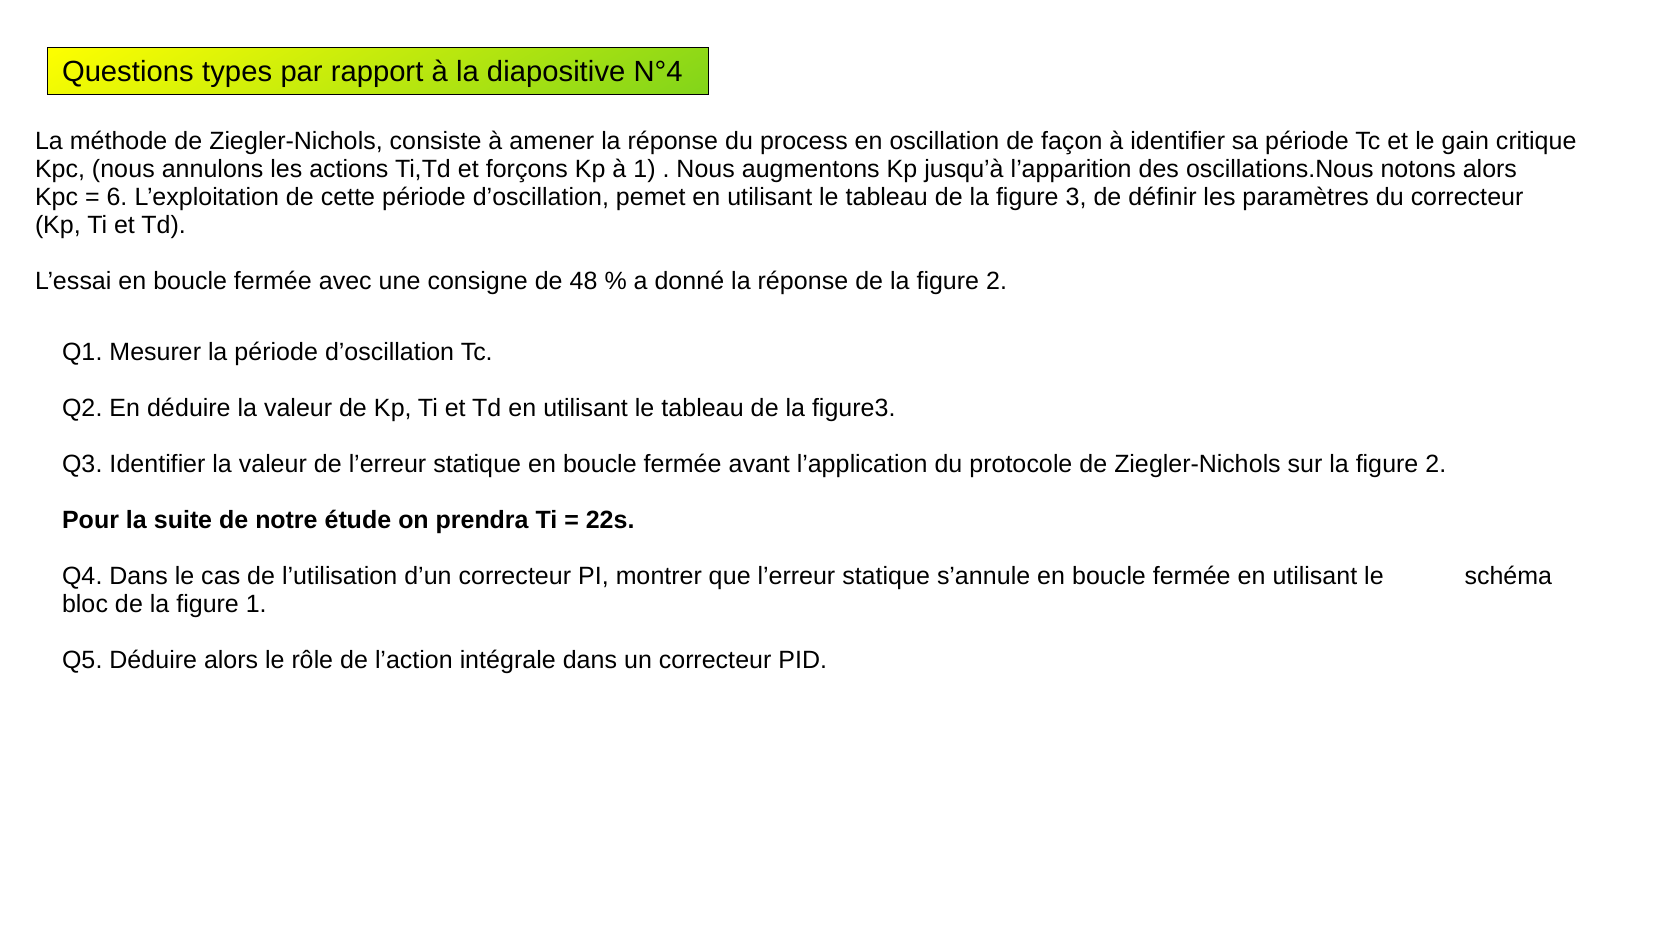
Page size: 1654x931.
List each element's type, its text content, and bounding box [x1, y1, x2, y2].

text_box Q1. Mesurer la période d’oscillation Tc. Q2. En déduire la valeur de Kp, Ti et Td en utilisant le tableau de la figure3. Q3. Identifier la valeur de l’erreur statique en boucle fermée avant l’application du protocole de Ziegler-Nichols sur la figure 2. Pour la suite de notre étude on prendra Ti = 22s. Q4. Dans le cas de l’utilisation d’un correcteur PI, montrer que l’erreur statique s’annule en boucle fermée en utilisant le schéma bloc de la figure 1. Q5. Déduire alors le rôle de l’action intégrale dans un correcteur PID. [47, 330, 1607, 682]
text_box La méthode de Ziegler-Nichols, consiste à amener la réponse du process en oscillation de façon à identifier sa période Tc et le gain critique Kpc, (nous annulons les actions Ti,Td et forçons Kp à 1) . Nous augmentons Kp jusqu’à l’apparition des oscillations.Nous notons alors Kpc = 6. L’exploitation de cette période d’oscillation, pemet en utilisant le tableau de la figure 3, de définir les paramètres du correcteur (Kp, Ti et Td). L’essai en boucle fermée avec une consigne de 48 % a donné la réponse de la figure 2. [20, 119, 1607, 302]
text_box Questions types par rapport à la diapositive N°4 [47, 47, 709, 95]
